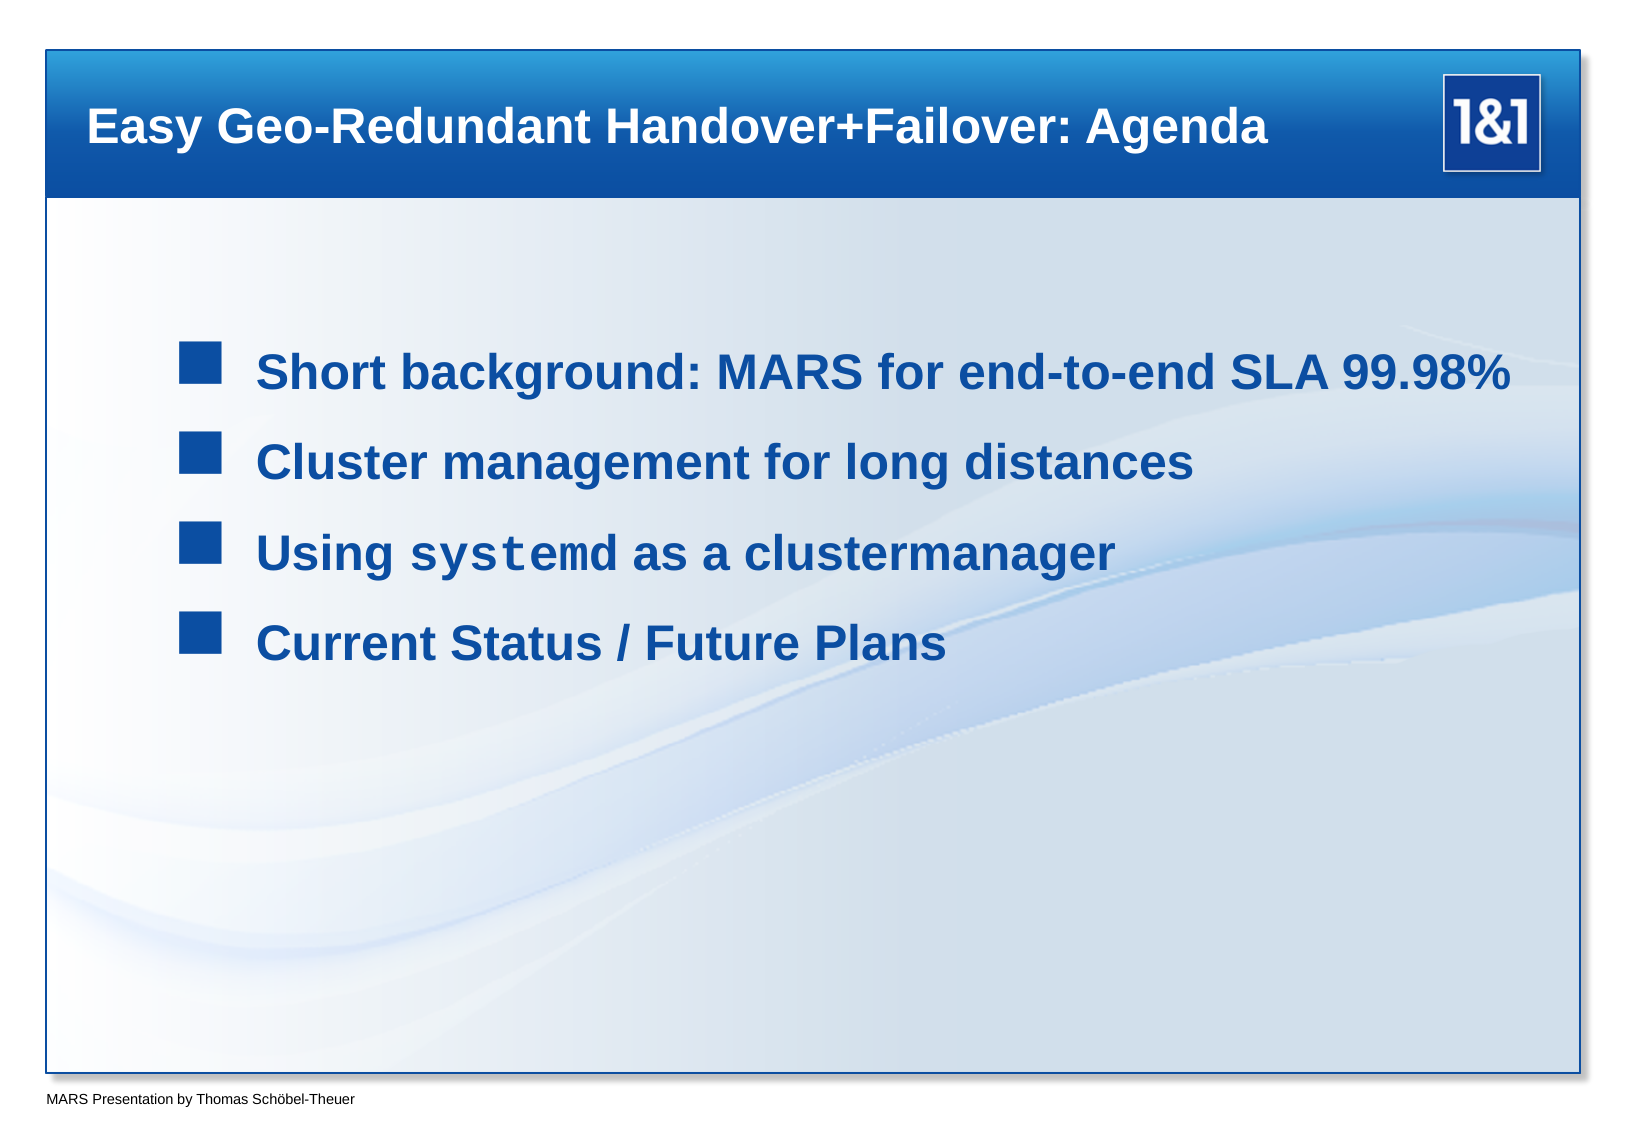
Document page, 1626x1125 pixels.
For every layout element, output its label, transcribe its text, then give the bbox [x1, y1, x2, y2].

footer MARS Presentation by Thomas Schöbel-Theuer [46, 1068, 561, 1125]
picture [44, 48, 1597, 1090]
title Easy Geo-Redundant Handover+Failover: Agenda [86, 51, 1416, 196]
list Short background: MARS for end-to-end SLA 99.98% Cluster management for long distances Using systemd as a clustermanager Current Status / Future Plans [180, 309, 1528, 1023]
